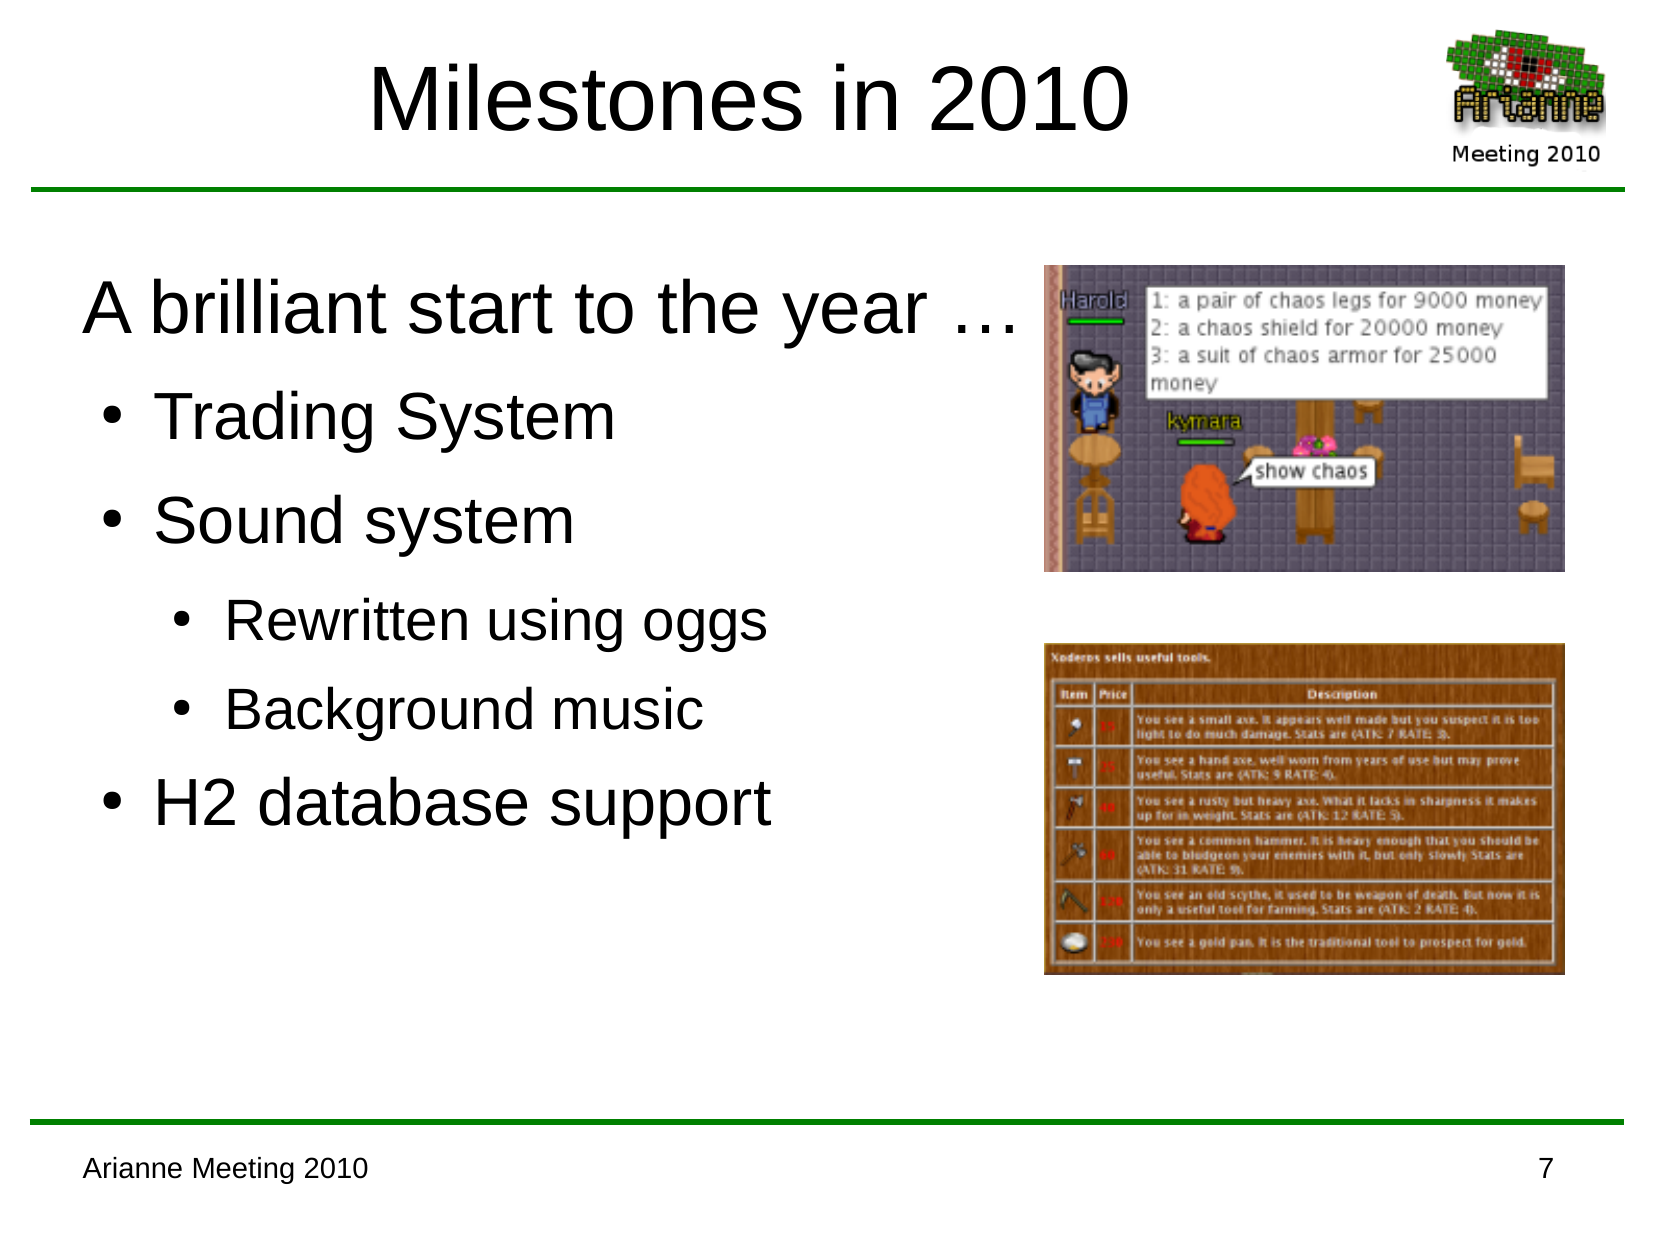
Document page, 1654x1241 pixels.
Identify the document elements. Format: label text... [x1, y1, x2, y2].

picture [1446, 29, 1606, 178]
picture [1044, 643, 1565, 975]
title Milestones in 2010 [82, 41, 1418, 156]
picture [1044, 265, 1565, 572]
list A brilliant start to the year … Trading System Sound system Rewritten using oggs Background music H2 database support [82, 265, 1571, 1085]
